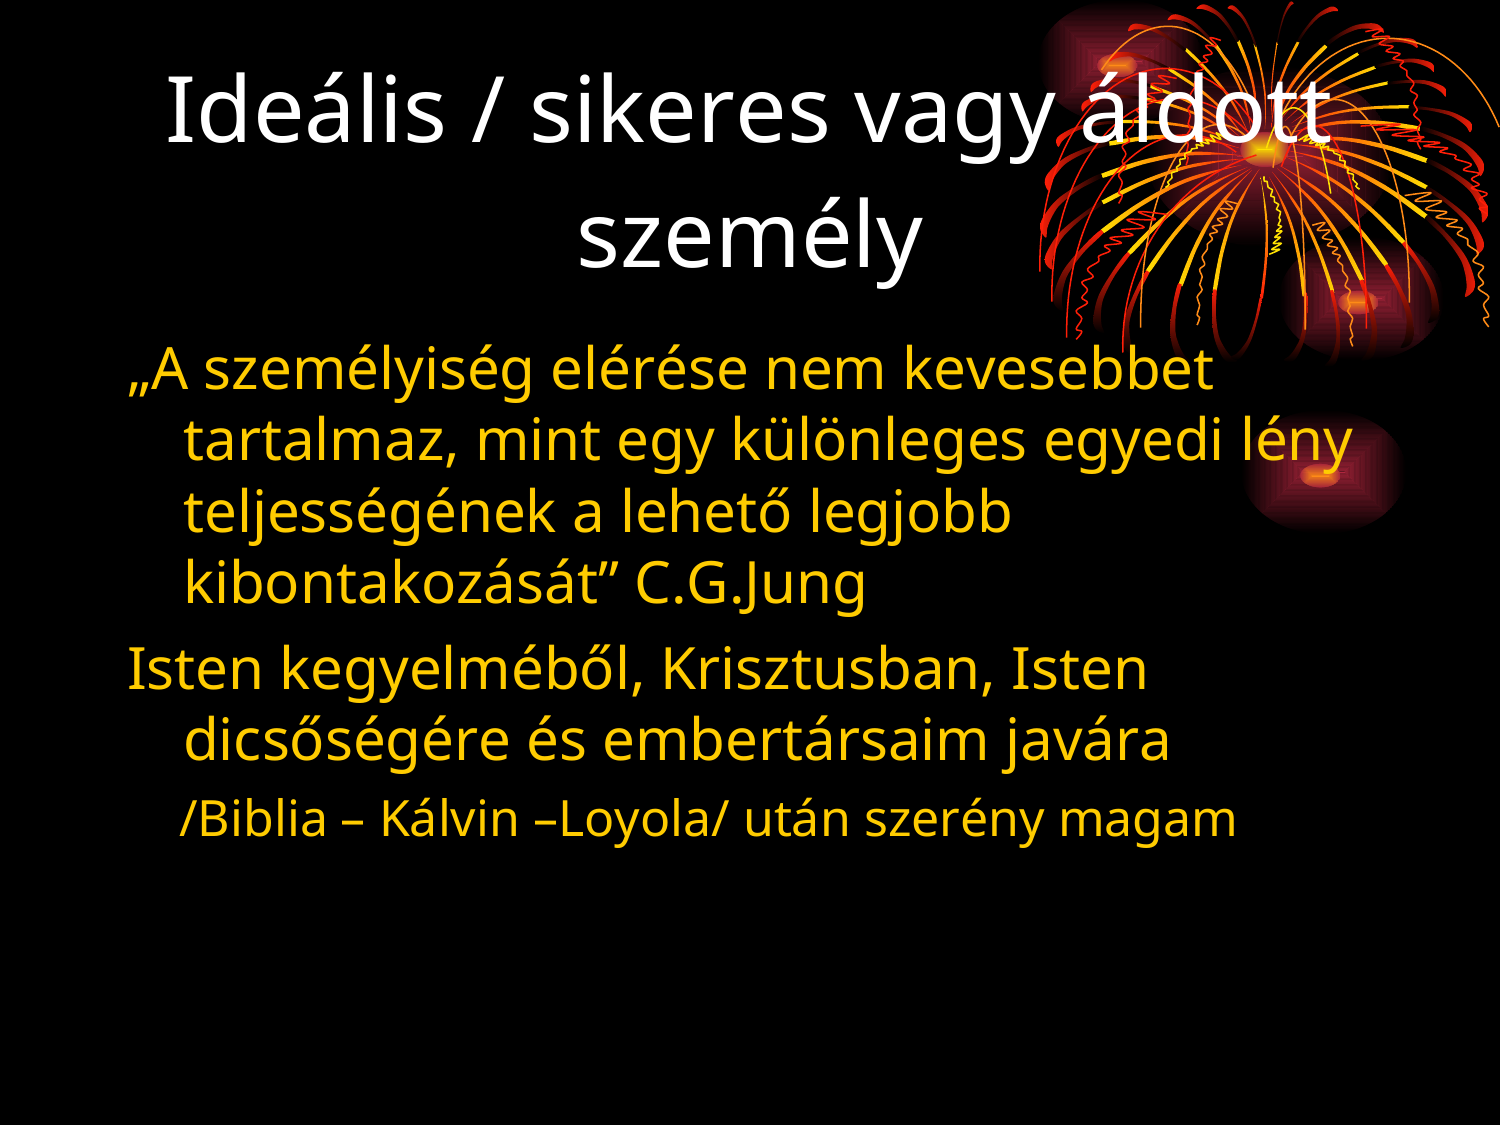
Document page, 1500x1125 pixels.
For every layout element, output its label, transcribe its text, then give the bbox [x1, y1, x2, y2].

list „A személyiség elérése nem kevesebbet tartalmaz, mint egy különleges egyedi lény teljességének a lehető legjobb kibontakozását” C.G.Jung Isten kegyelméből, Krisztusban, Isten dicsőségére és embertársaim javára /Biblia – Kálvin –Loyola/ után szerény magam [112, 324, 1388, 1113]
title Ideális / sikeres vagy áldott személy [112, 49, 1388, 290]
